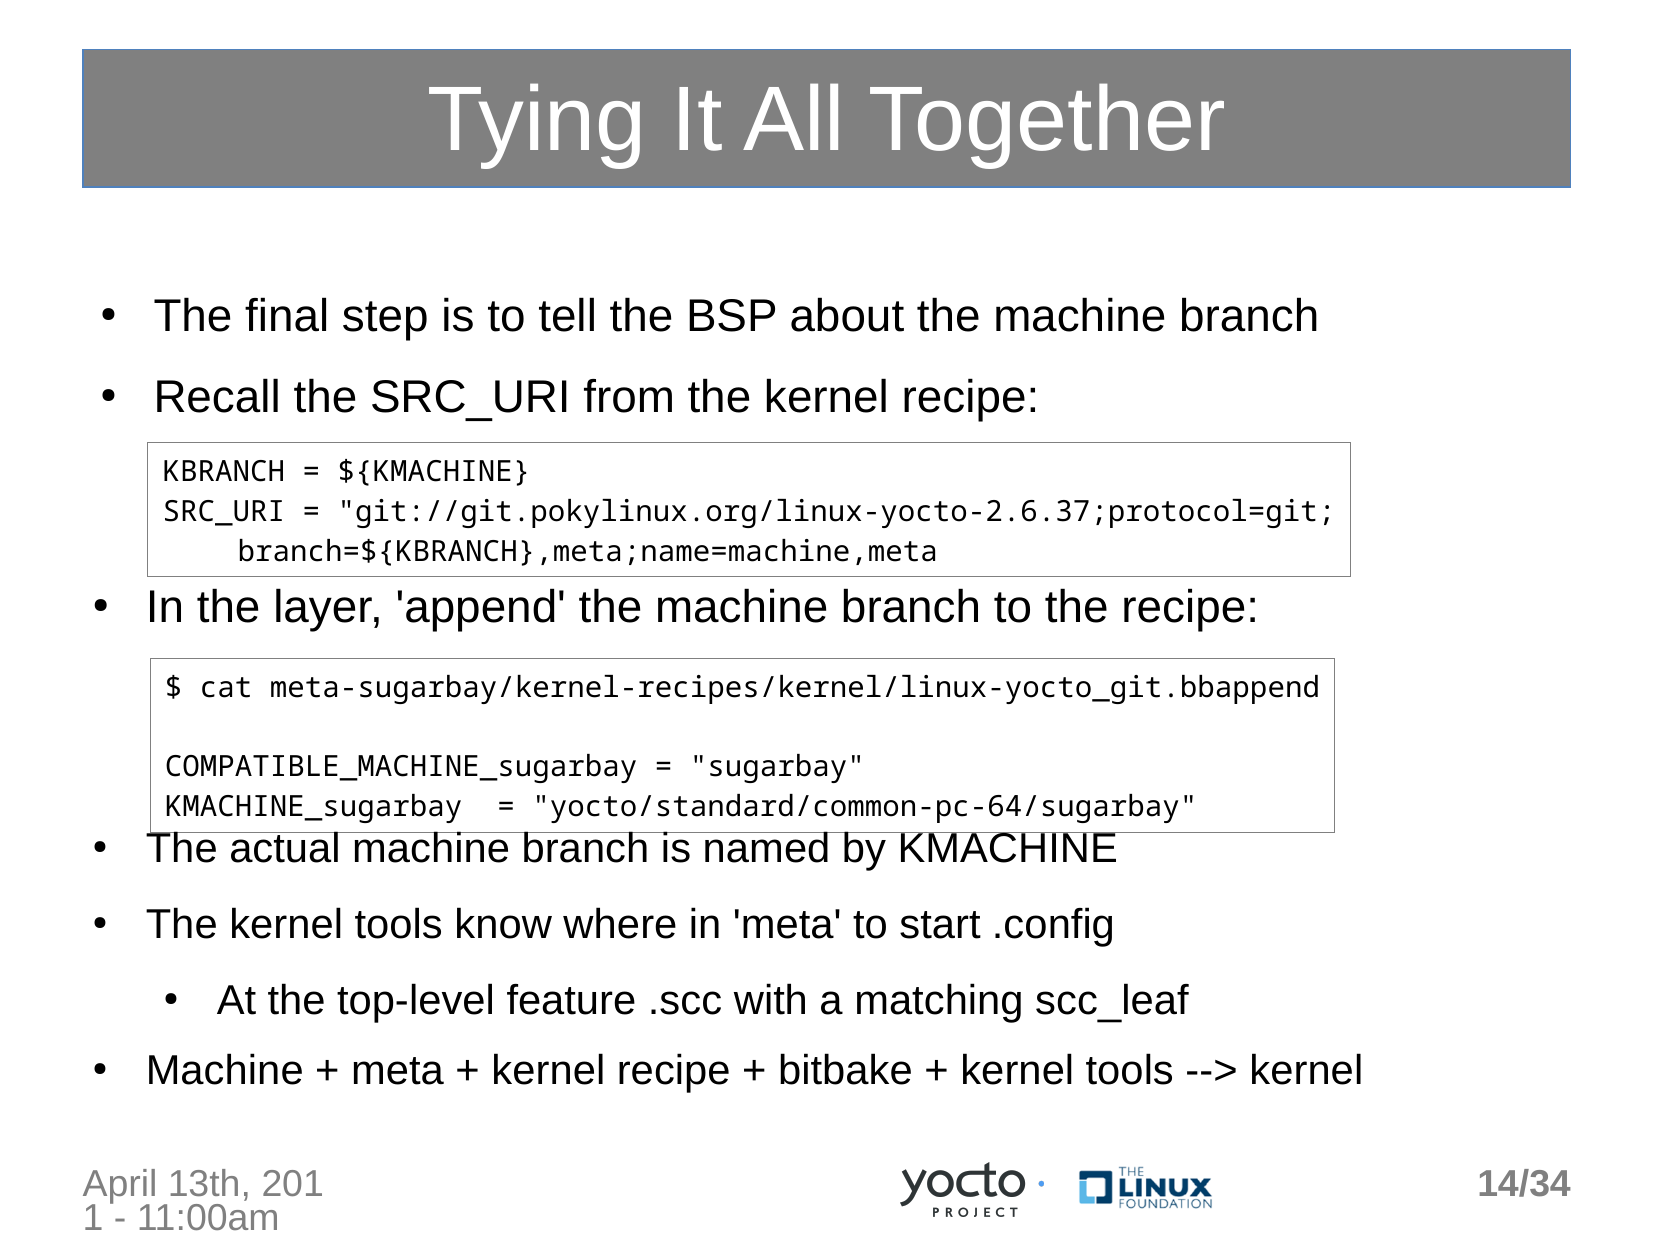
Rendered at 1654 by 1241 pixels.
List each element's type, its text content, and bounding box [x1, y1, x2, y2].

list In the layer, 'append' the machine branch to the recipe: [75, 580, 1564, 656]
list The final step is to tell the BSP about the machine branch Recall the SRC_URI from the kernel recipe: [82, 290, 1571, 423]
picture [900, 1162, 1044, 1217]
text_box KBRANCH = ${KMACHINE} SRC_URI = "git://git.pokylinux.org/linux-yocto-2.6.37;protocol=git; branch=${KBRANCH},meta;name=machine,meta [147, 442, 1351, 561]
picture [1075, 1162, 1215, 1211]
text_box $ cat meta-sugarbay/kernel-recipes/kernel/linux-yocto_git.bbappend COMPATIBLE_MACHINE_sugarbay = "sugarbay" KMACHINE_sugarbay = "yocto/standard/common-pc-64/sugarbay" [150, 658, 1335, 811]
title Tying It All Together [82, 49, 1571, 188]
list The actual machine branch is named by KMACHINE The kernel tools know where in 'meta' to start .config At the top-level feature .scc with a matching scc_leaf Machine + meta + kernel recipe + bitbake + kernel tools --> kernel [75, 825, 1564, 1107]
